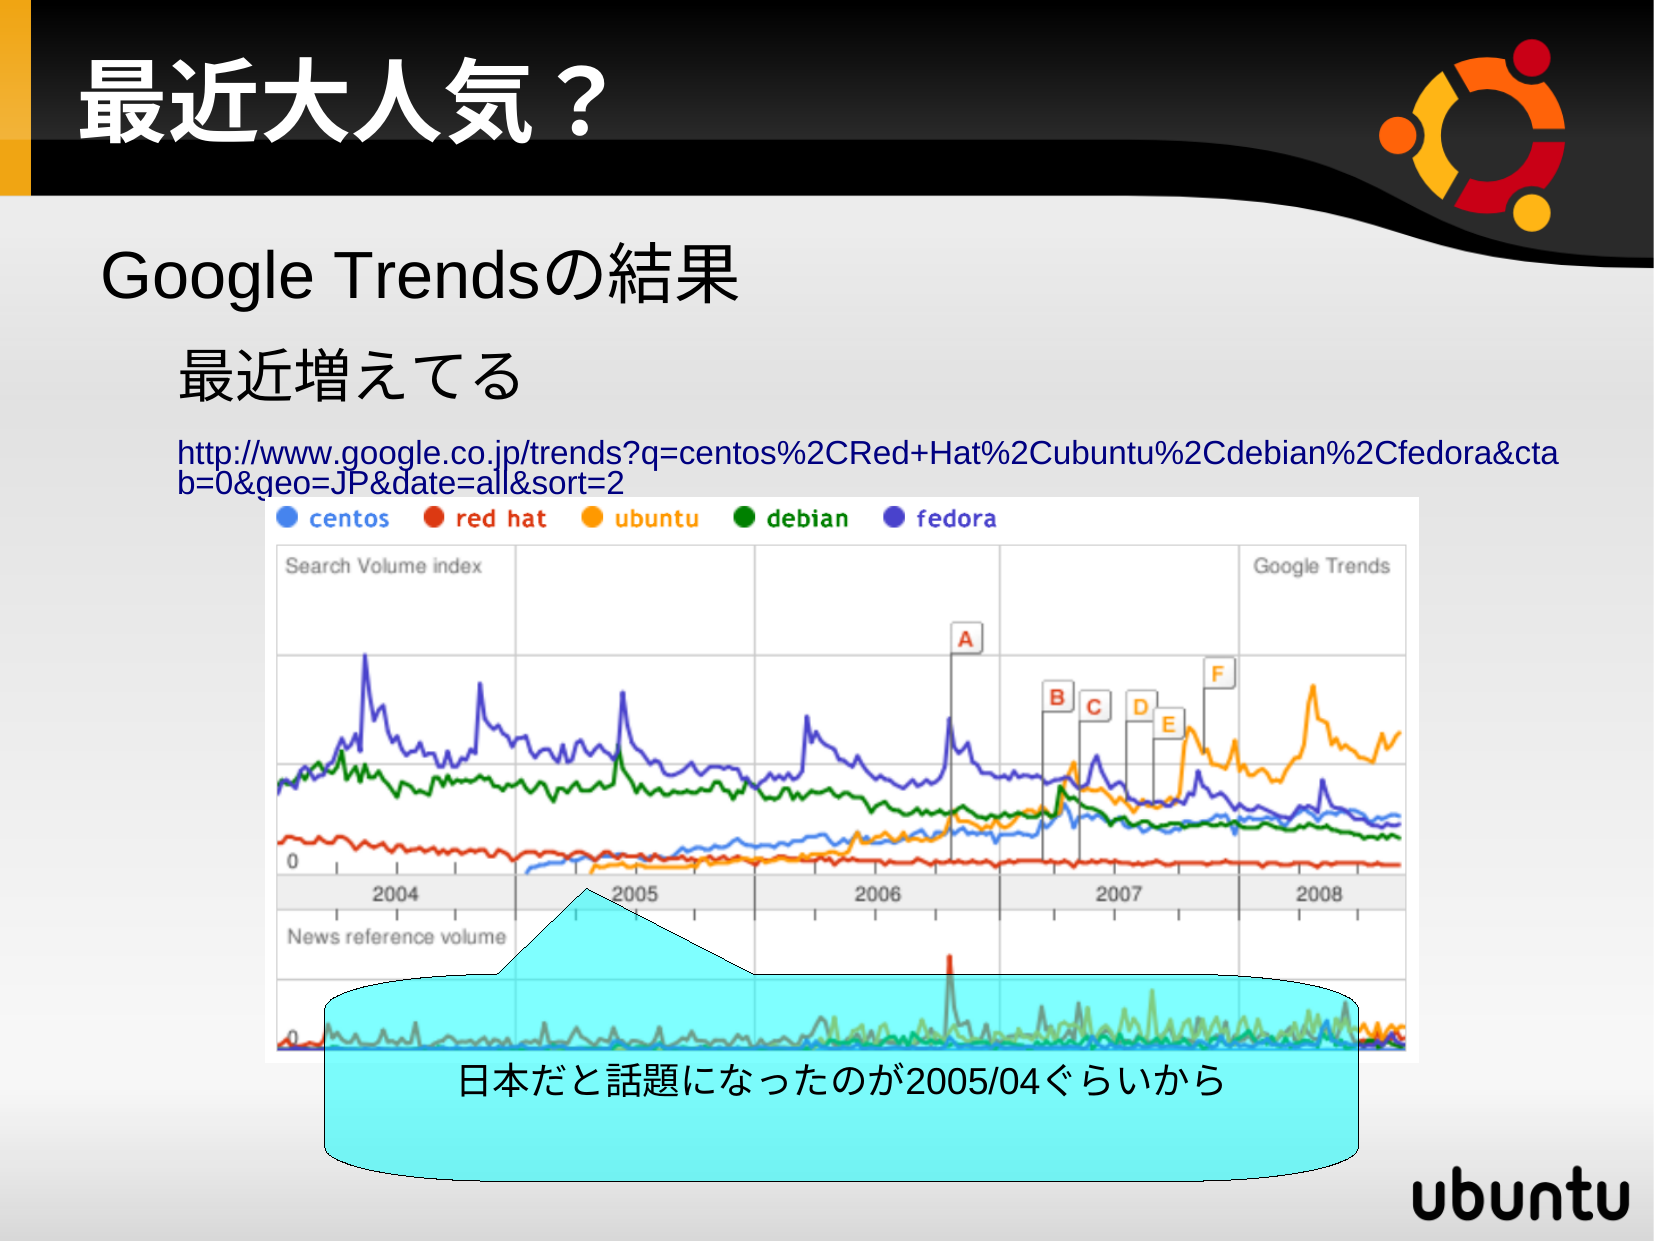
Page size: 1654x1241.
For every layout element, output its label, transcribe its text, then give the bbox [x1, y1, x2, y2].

list Google Trendsの結果 最近増えてる http://www.google.co.jp/trends?q=centos%2CRed+Hat%2Cubuntu%2Cdebian%2Cfedora&ctab=0&geo=JP&date=all&sort=2 [82, 236, 1571, 1094]
title 最近大人気？ [76, 0, 1565, 208]
picture [0, 0, 1654, 1241]
text_box 日本だと話題になったのが2005/04ぐらいから [324, 888, 1359, 1182]
